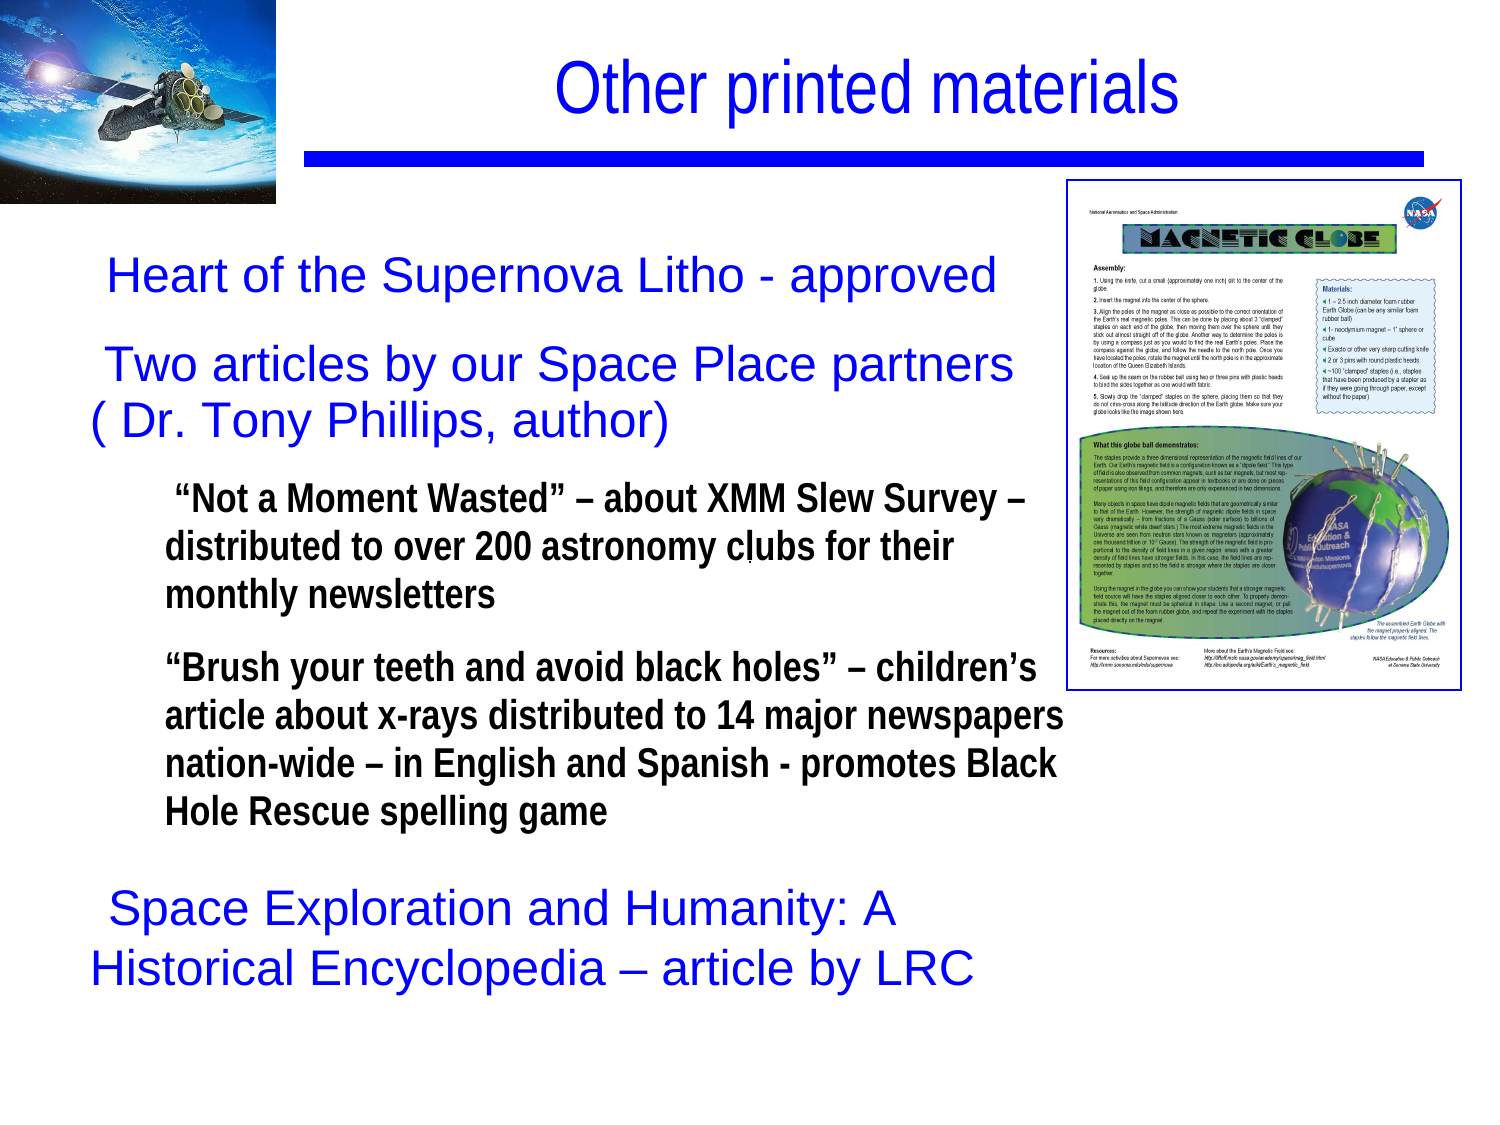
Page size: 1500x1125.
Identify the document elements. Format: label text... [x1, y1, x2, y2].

picture [0, 0, 276, 204]
text_box Heart of the Supernova Litho - approved Two articles by our Space Place partners ( Dr. Tony Phillips, author) “Not a Moment Wasted” – about XMM Slew Survey – distributed to over 200 astronomy clubs for their monthly newsletters “Brush your teeth and avoid black holes” – children’s article about x-rays distributed to 14 major newspapers nation-wide – in English and Spanish - promotes Black Hole Rescue spelling game Space Exploration and Humanity: A Historical Encyclopedia – article by LRC [74, 232, 1098, 1071]
text_box [304, 151, 1423, 167]
text_box Other printed materials [324, 37, 1411, 135]
picture [1067, 181, 1461, 690]
